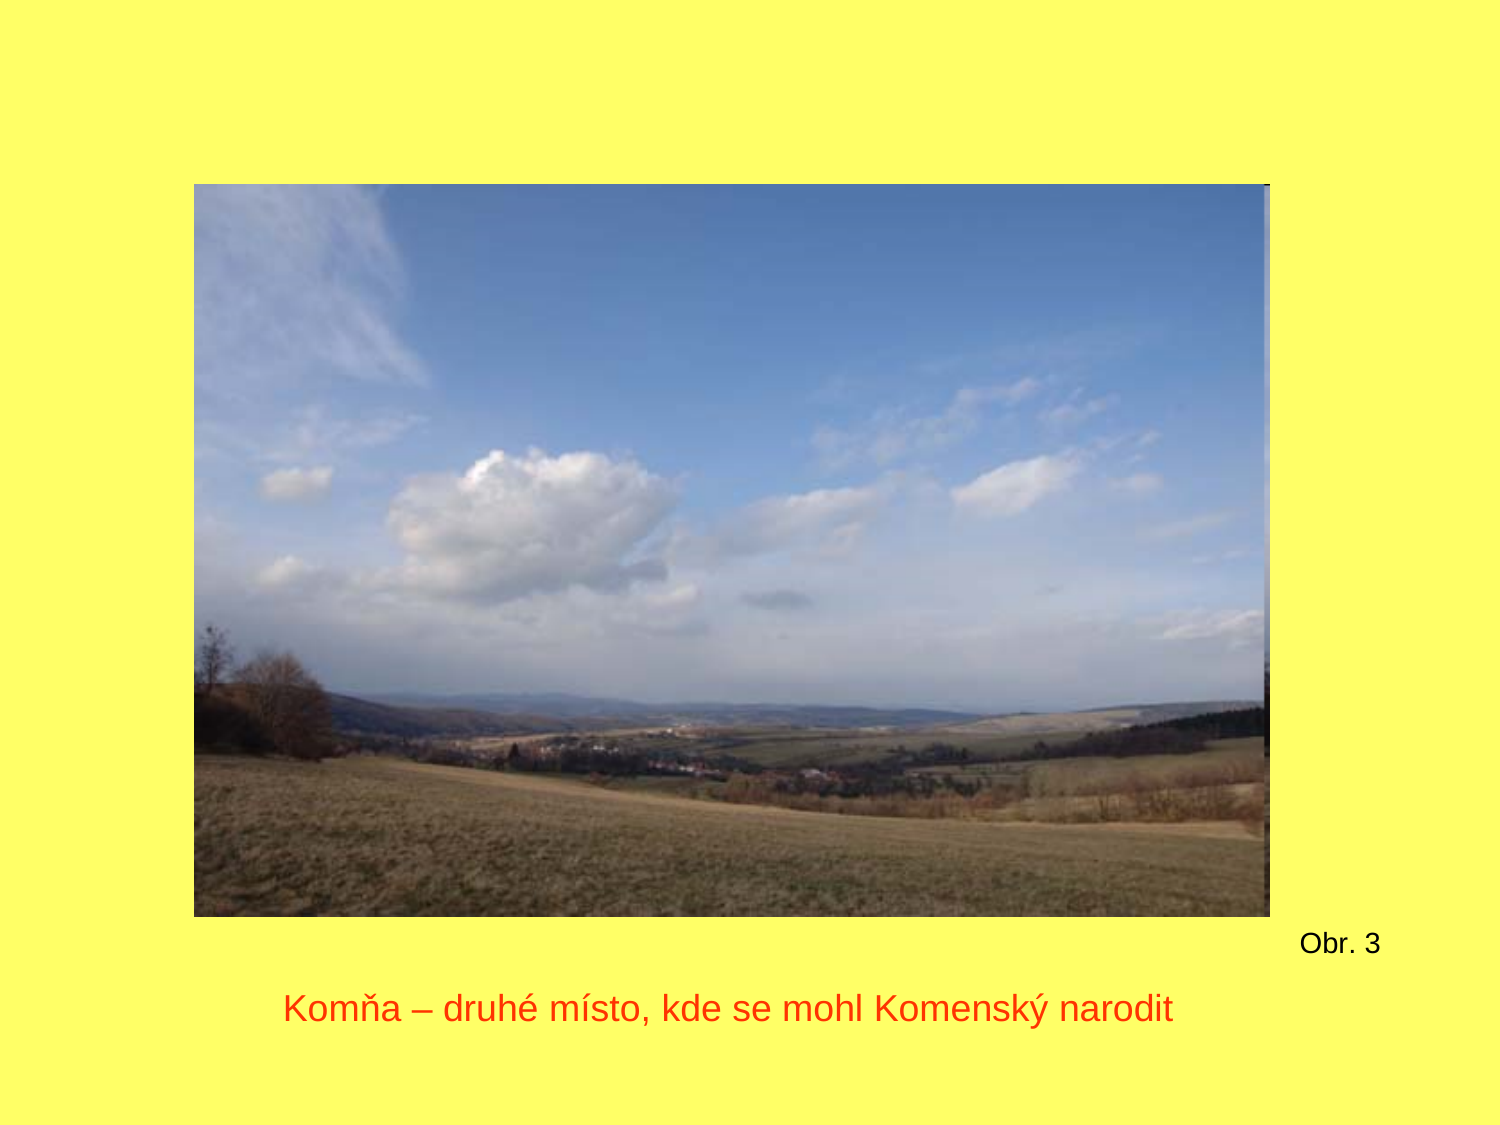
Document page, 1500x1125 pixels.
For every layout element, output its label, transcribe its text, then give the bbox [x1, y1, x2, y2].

picture [194, 184, 1270, 917]
text_box Obr. 3 [1284, 916, 1396, 968]
text_box Komňa – druhé místo, kde se mohl Komenský narodit [183, 976, 1282, 1037]
